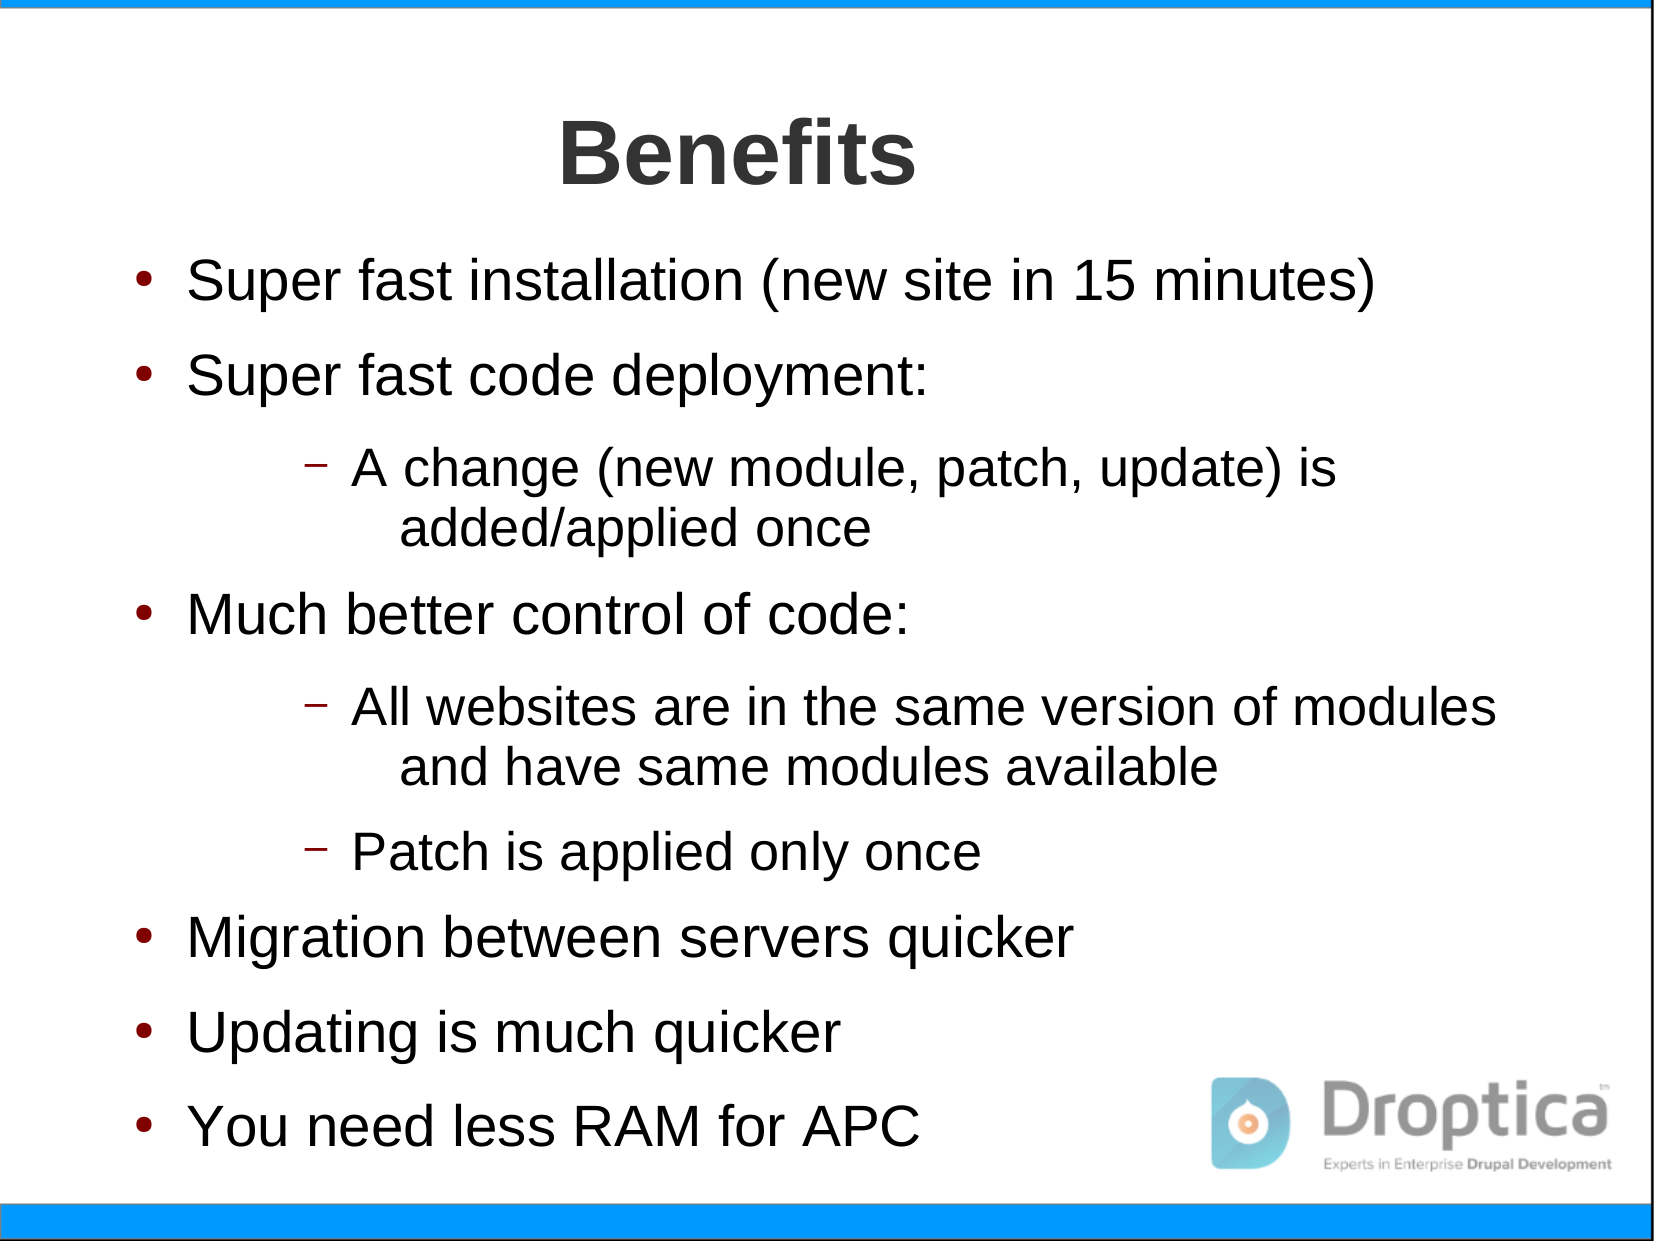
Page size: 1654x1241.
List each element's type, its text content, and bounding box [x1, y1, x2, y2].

picture [0, 0, 1654, 1241]
list Super fast installation (new site in 15 minutes) Super fast code deployment: A change (new module, patch, update) is added/applied once Much better control of code: All websites are in the same version of modules and have same modules available Patch is applied only once Migration between servers quicker Updating is much quicker You need less RAM for APC [115, 247, 1571, 1182]
title Benefits [59, 49, 1418, 257]
